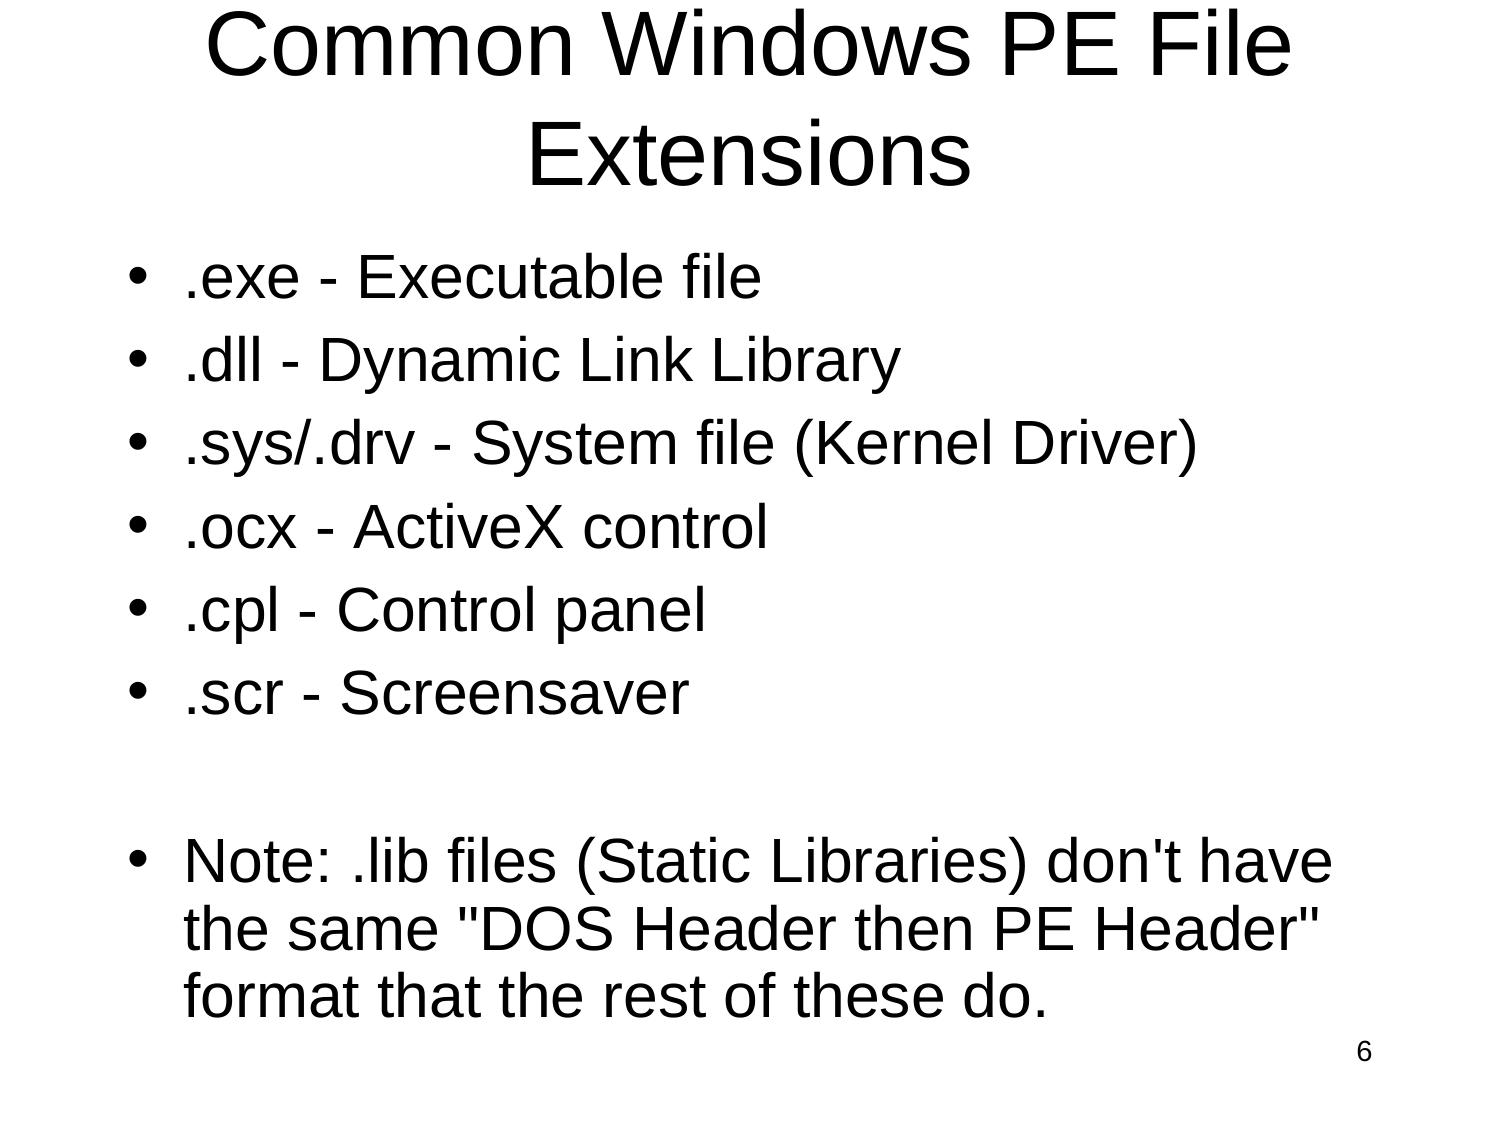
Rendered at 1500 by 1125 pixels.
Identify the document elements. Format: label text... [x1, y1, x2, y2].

list .exe - Executable file .dll - Dynamic Link Library .sys/.drv - System file (Kernel Driver) .ocx - ActiveX control .cpl - Control panel .scr - Screensaver Note: .lib files (Static Libraries) don't have the same "DOS Header then PE Header" format that the rest of these do. [112, 237, 1388, 1051]
title Common Windows PE File Extensions [0, 0, 1500, 212]
text_box <number> [1074, 1025, 1388, 1101]
